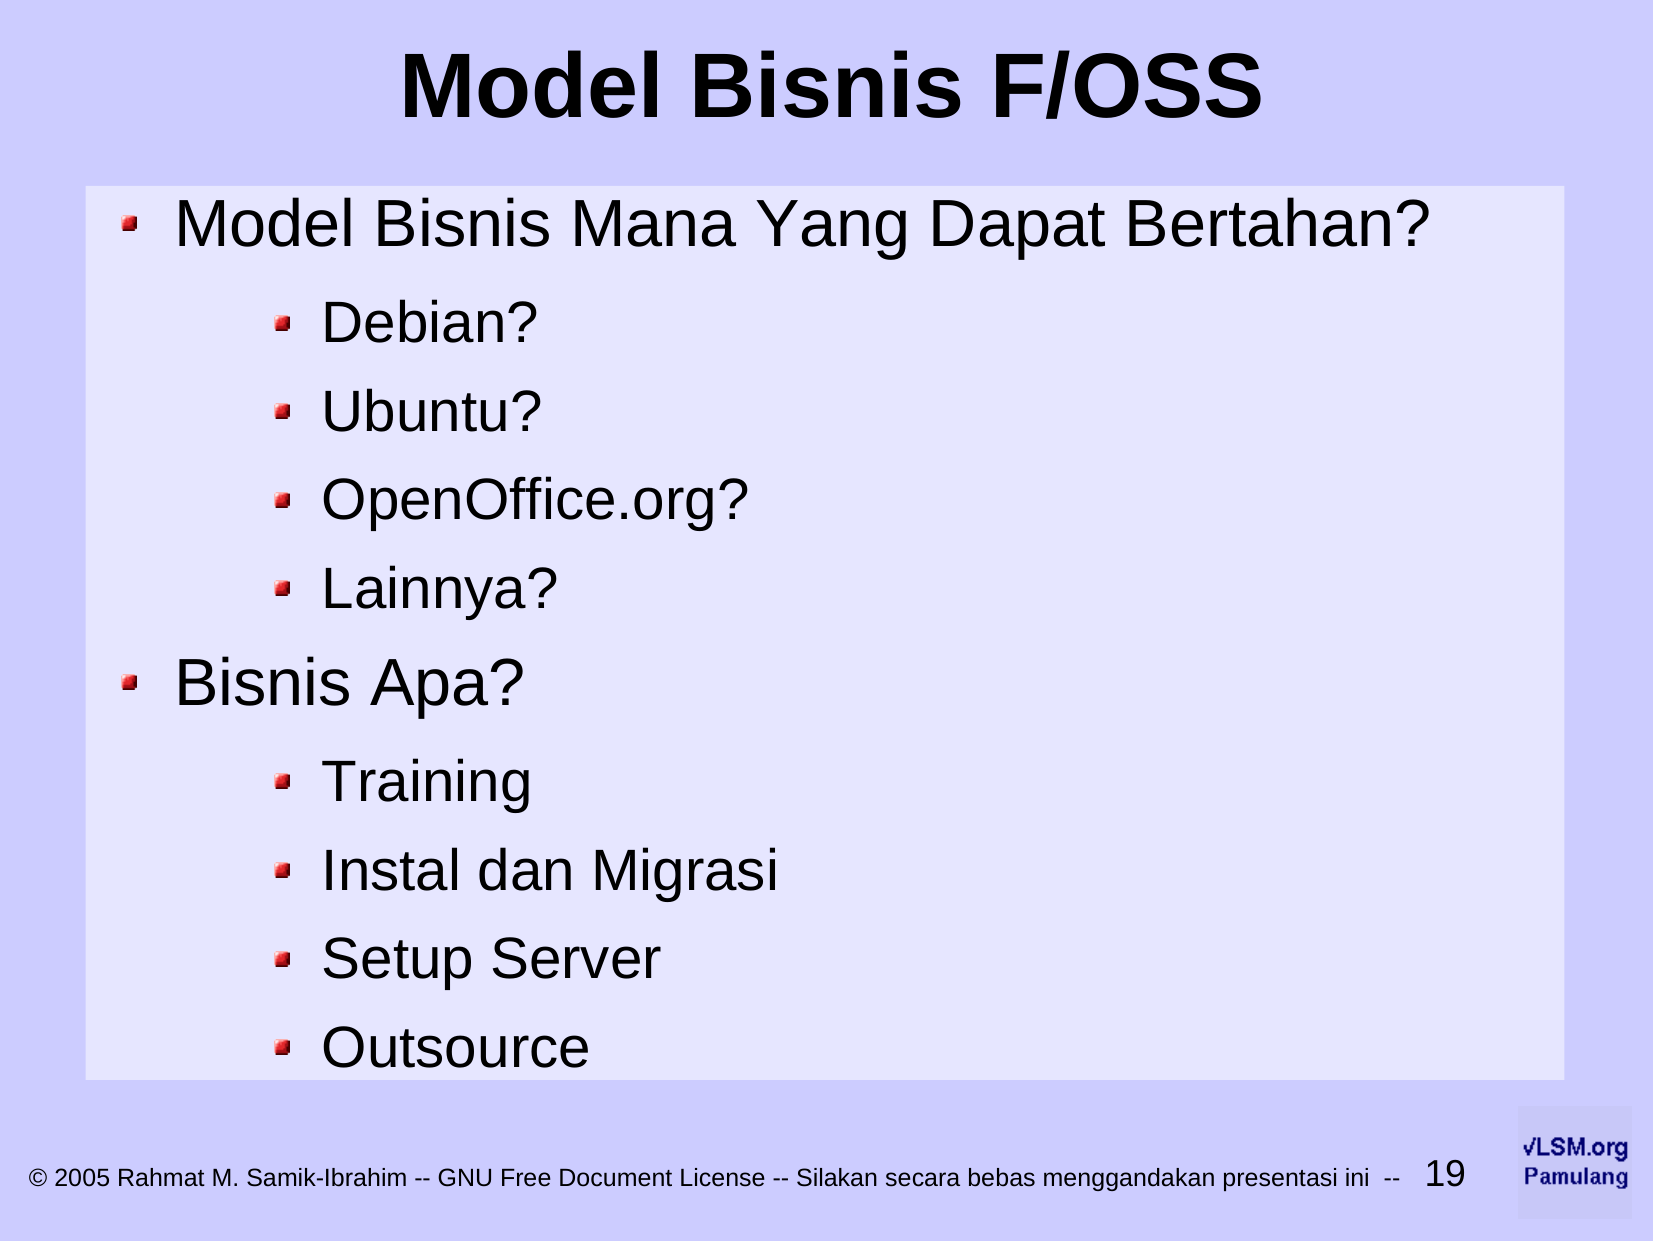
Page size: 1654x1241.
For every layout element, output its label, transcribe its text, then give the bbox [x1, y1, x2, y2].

picture [1518, 1106, 1632, 1219]
list Model Bisnis Mana Yang Dapat Bertahan? Debian? Ubuntu? OpenOffice.org? Lainnya? Bisnis Apa? Training Instal dan Migrasi Setup Server Outsource [85, 185, 1565, 1080]
title Model Bisnis F/OSS [40, 31, 1625, 142]
